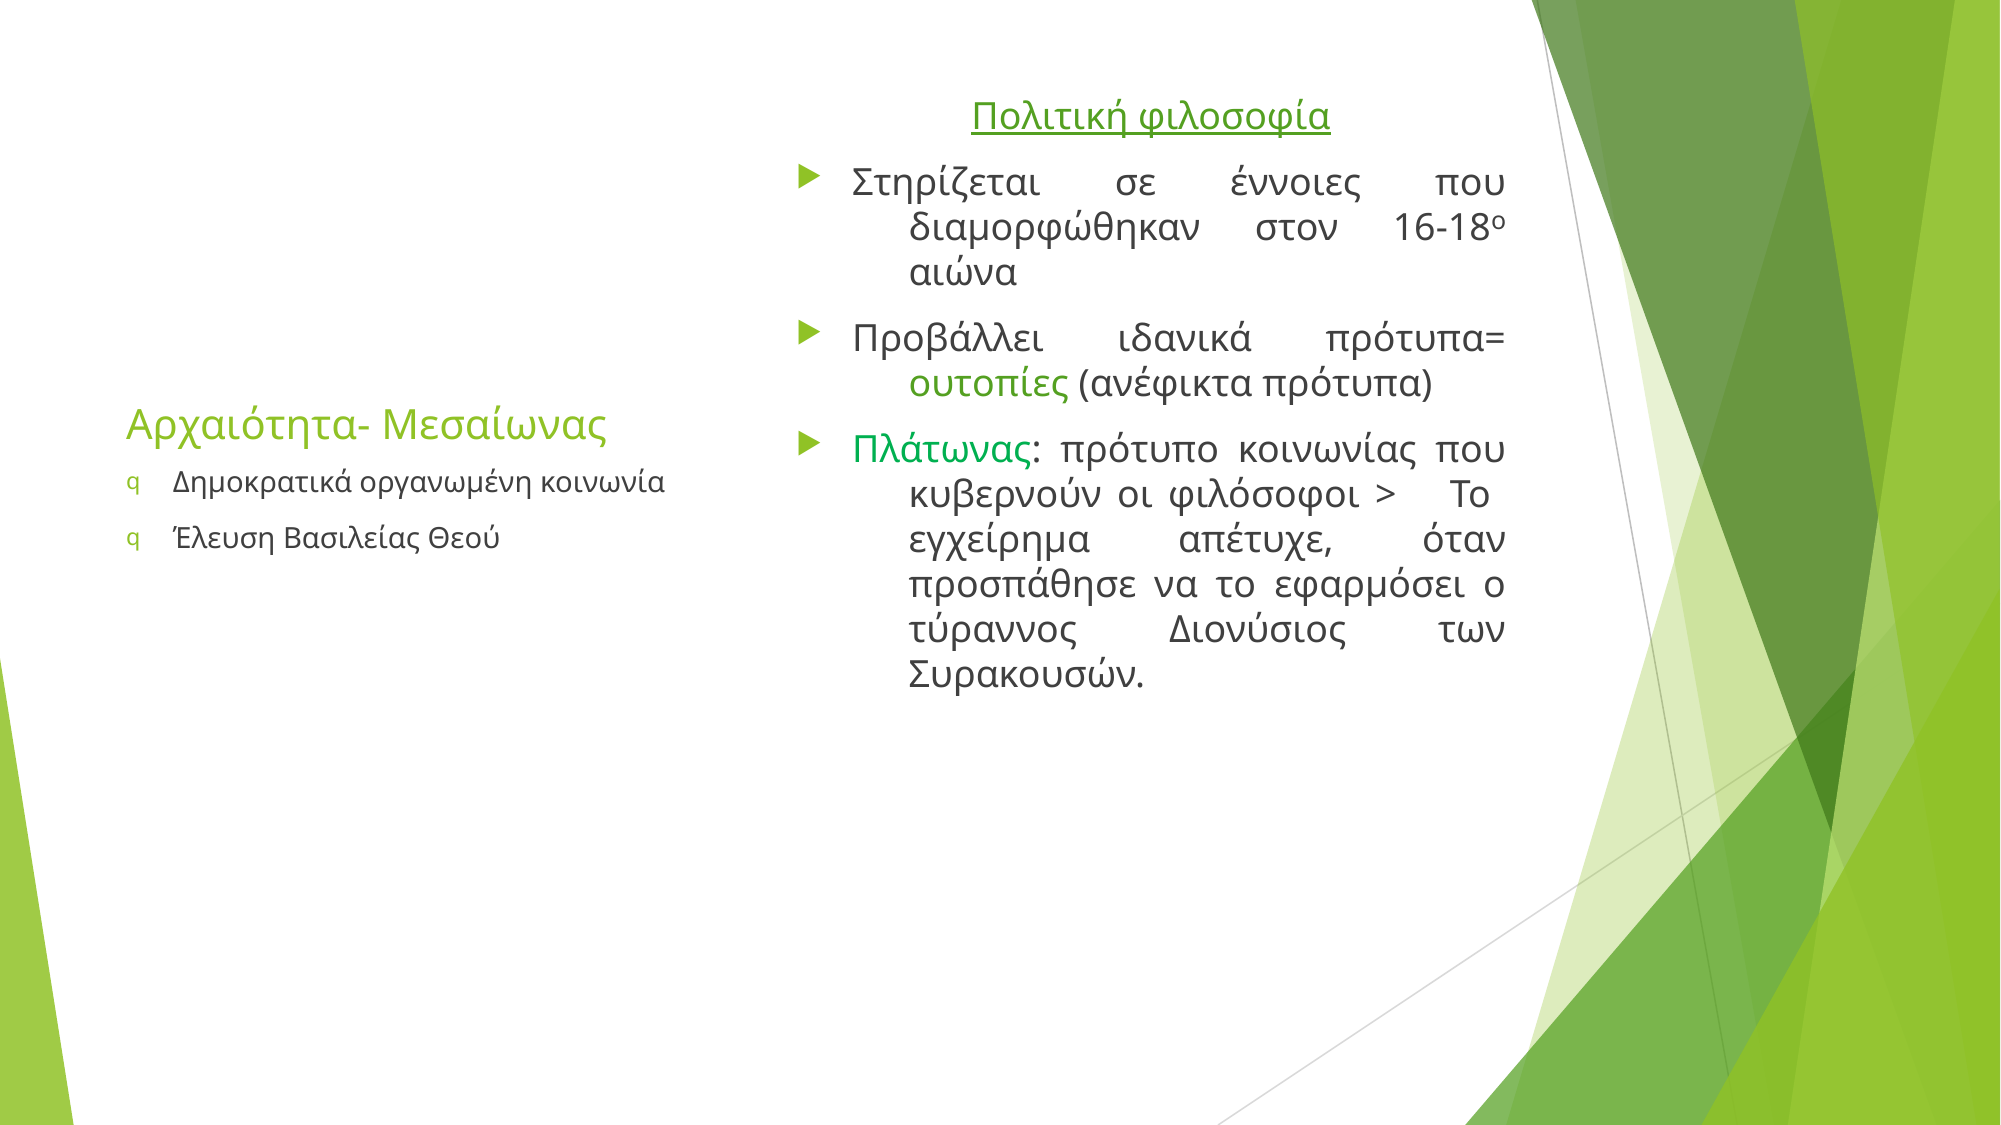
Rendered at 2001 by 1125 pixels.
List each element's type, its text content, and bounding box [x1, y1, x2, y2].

list Πολιτική φιλοσοφία Στηρίζεται σε έννοιες που διαμορφώθηκαν στον 16-18ο αιώνα Προβάλλει ιδανικά πρότυπα= ουτοπίες (ανέφικτα πρότυπα) Πλάτωνας: πρότυπο κοινωνίας που κυβερνούν οι φιλόσοφοι > Το εγχείρημα απέτυχε, όταν προσπάθησε να το εφαρμόσει ο τύραννος Διονύσιος των Συρακουσών. [780, 84, 1522, 992]
list Δημοκρατικά οργανωμένη κοινωνία Έλευση Βασιλείας Θεού [111, 455, 744, 880]
title Αρχαιότητα- Μεσαίωνας [111, 245, 744, 455]
